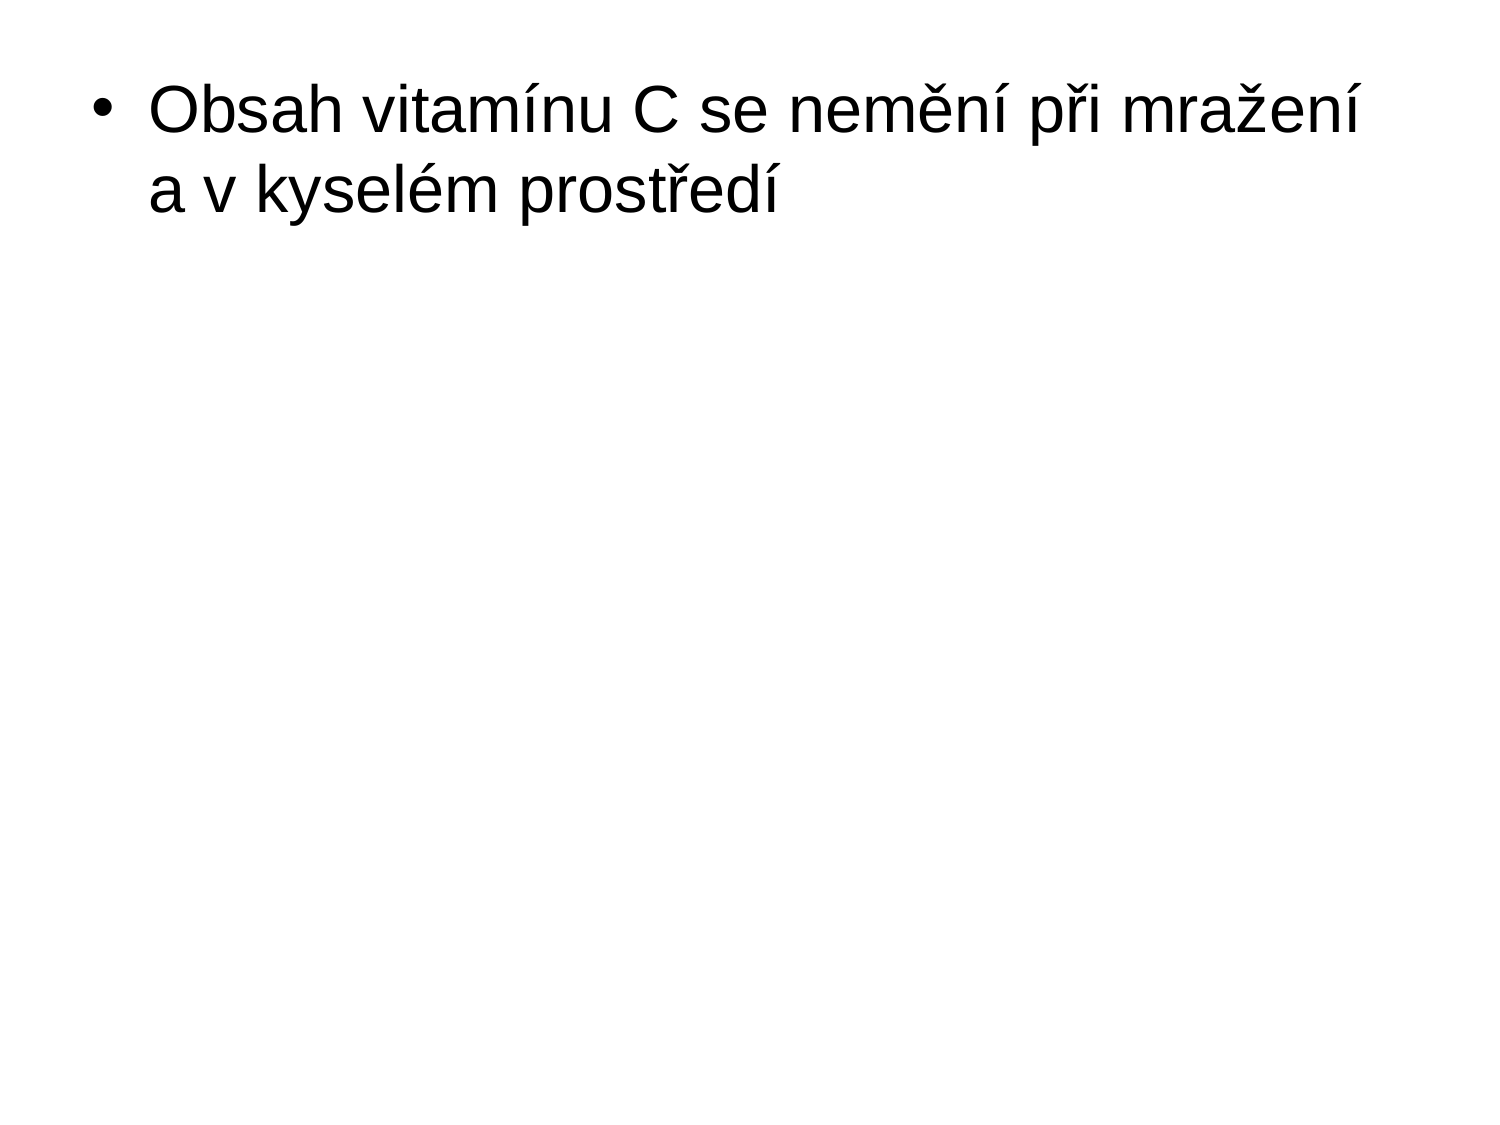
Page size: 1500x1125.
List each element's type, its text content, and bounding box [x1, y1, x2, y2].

list Obsah vitamínu C se nemění při mražení a v kyselém prostředí [76, 58, 1427, 1010]
